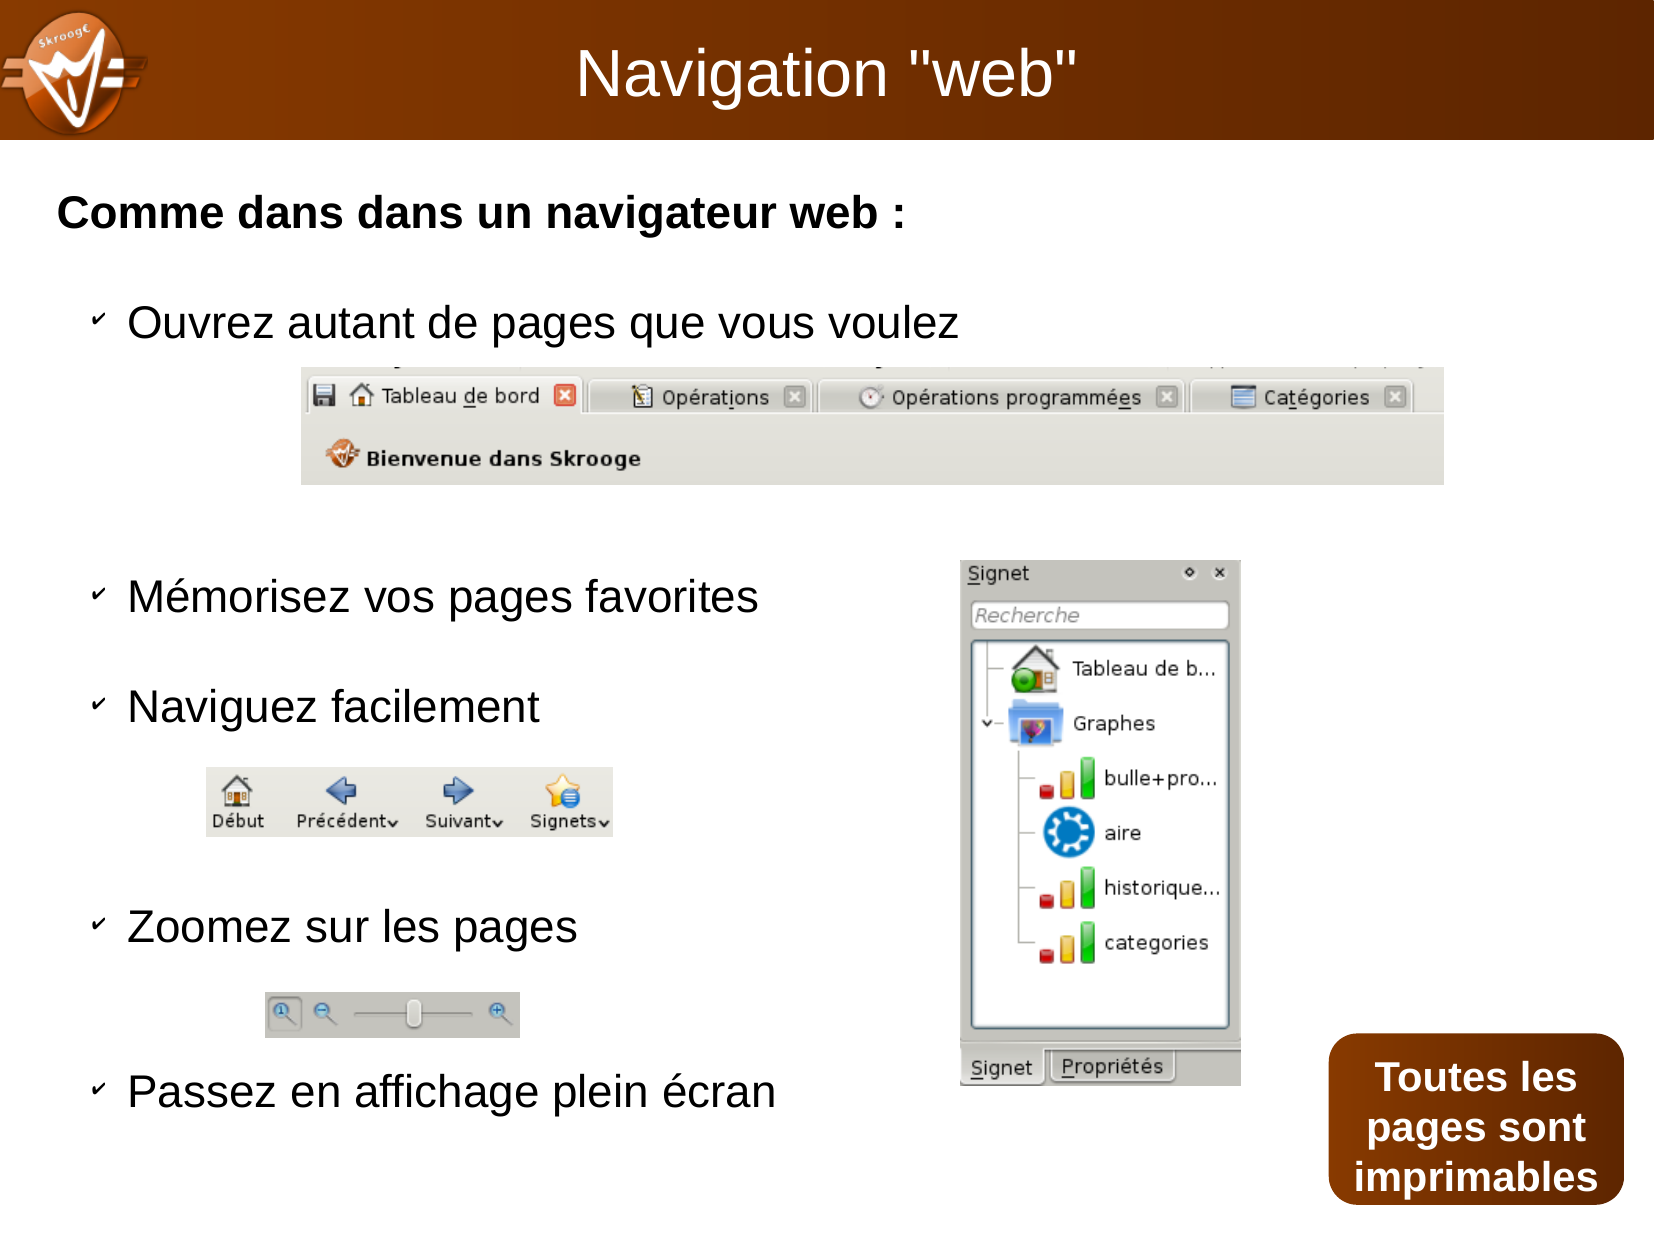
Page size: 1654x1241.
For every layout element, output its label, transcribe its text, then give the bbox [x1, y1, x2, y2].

text_box Toutes les pages sont imprimables [1328, 1033, 1625, 1205]
picture [206, 767, 613, 837]
title Navigation "web" [148, 0, 1654, 140]
text_box Comme dans dans un navigateur web : Ouvrez autant de pages que vous voulez Mémorisez vos pages favorites Naviguez facilement Zoomez sur les pages Passez en affichage plein écran [41, 174, 1530, 1180]
picture [301, 367, 1444, 485]
picture [960, 560, 1241, 1086]
picture [0, 0, 148, 148]
picture [265, 992, 520, 1038]
